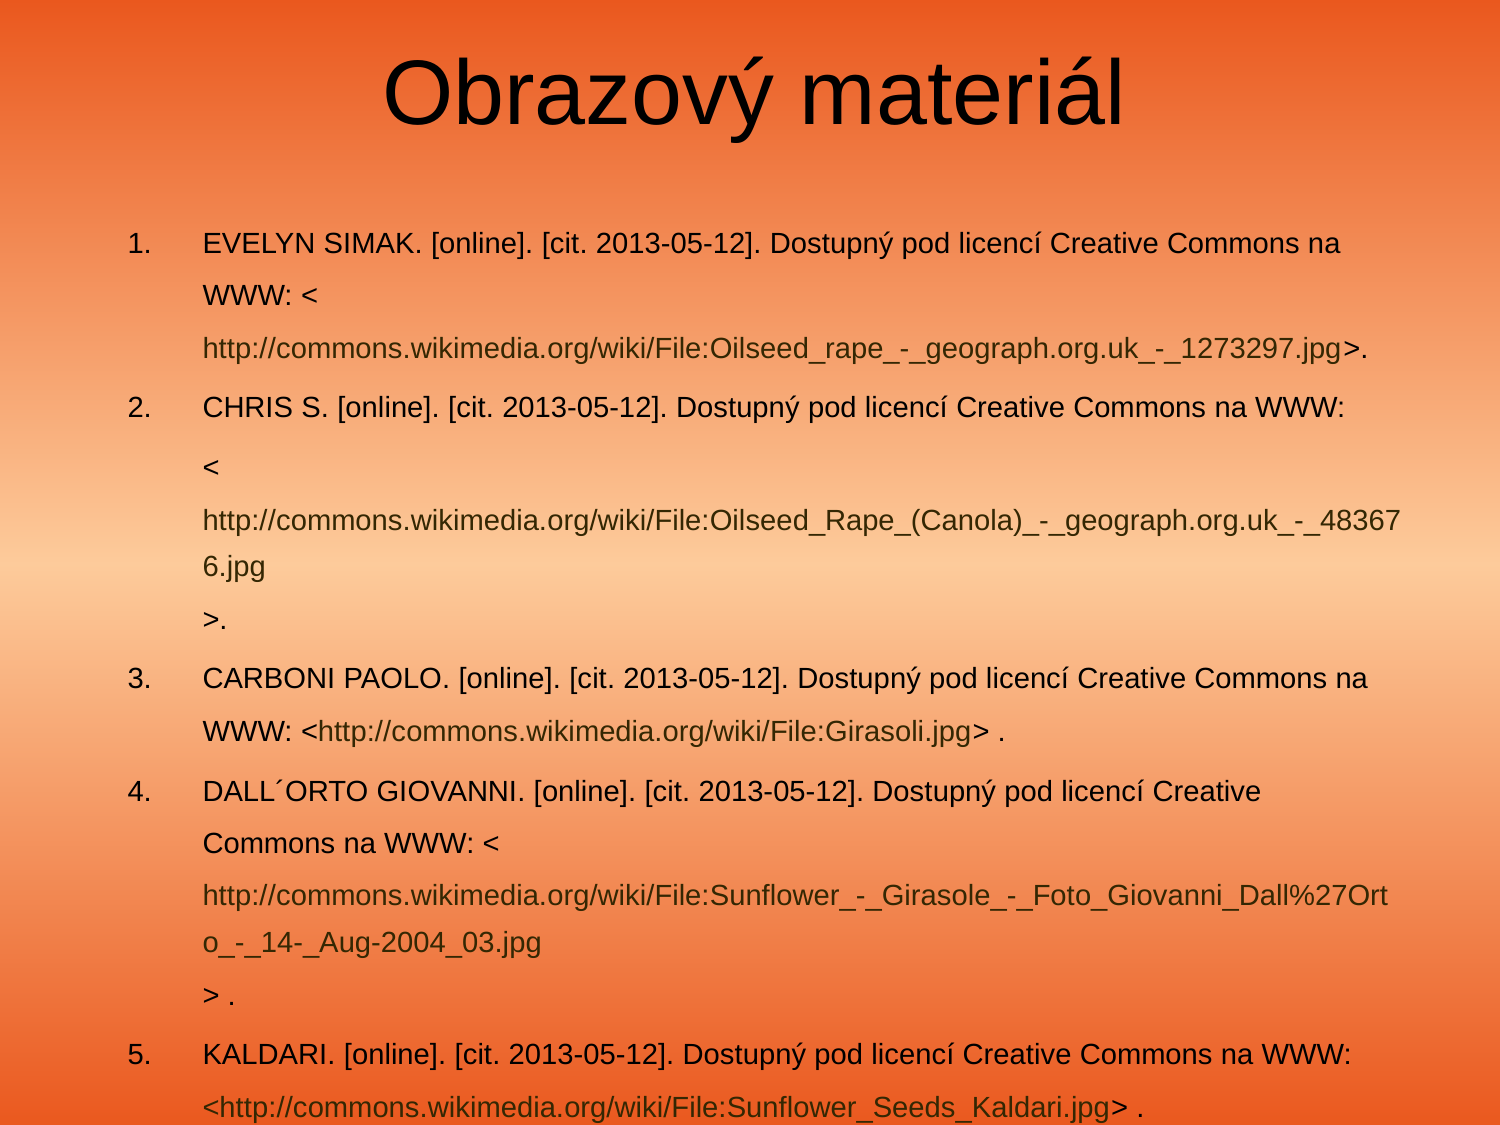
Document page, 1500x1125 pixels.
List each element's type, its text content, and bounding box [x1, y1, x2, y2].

title Obrazový materiál [117, 25, 1393, 151]
list 1. EVELYN SIMAK. [online]. [cit. 2013-05-12]. Dostupný pod licencí Creative Commons na WWW: <http://commons.wikimedia.org/wiki/File:Oilseed_rape_-_geograph.org.uk_-_1273297.jpg˃. CHRIS S. [online]. [cit. 2013-05-12]. Dostupný pod licencí Creative Commons na WWW: <http://commons.wikimedia.org/wiki/File:Oilseed_Rape_(Canola)_-_geograph.org.uk_-_483676.jpg˃. 3. CARBONI PAOLO. [online]. [cit. 2013-05-12]. Dostupný pod licencí Creative Commons na WWW: ˂http://commons.wikimedia.org/wiki/File:Girasoli.jpg˃ . 4. DALL´ORTO GIOVANNI. [online]. [cit. 2013-05-12]. Dostupný pod licencí Creative Commons na WWW: ˂http://commons.wikimedia.org/wiki/File:Sunflower_-_Girasole_-_Foto_Giovanni_Dall%27Orto_-_14-_Aug-2004_03.jpg˃ . 5. KALDARI. [online]. [cit. 2013-05-12]. Dostupný pod licencí Creative Commons na WWW: ˂http://commons.wikimedia.org/wiki/File:Sunflower_Seeds_Kaldari.jpg˃ . [112, 199, 1418, 1038]
